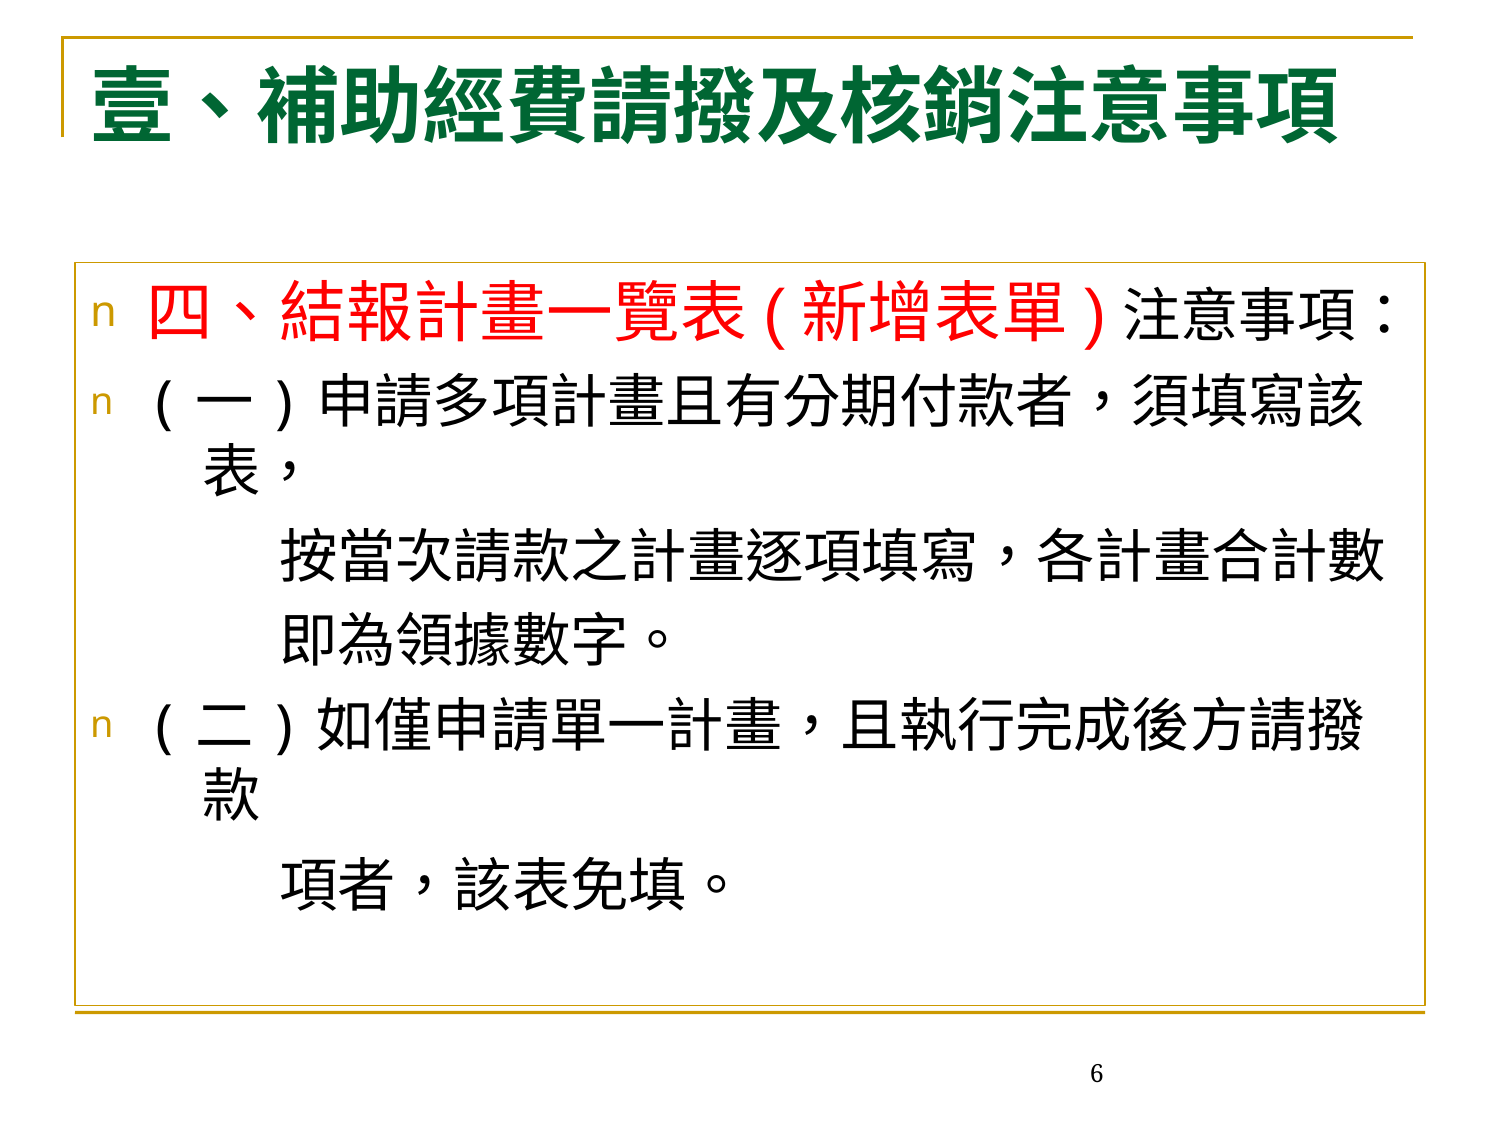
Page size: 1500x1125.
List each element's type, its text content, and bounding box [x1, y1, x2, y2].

list 四、結報計畫一覽表(新增表單)注意事項： (一)申請多項計畫且有分期付款者，須填寫該表， 按當次請款之計畫逐項填寫，各計畫合計數 即為領據數字。 (二)如僅申請單一計畫，且執行完成後方請撥款 項者，該表免填。 [75, 262, 1426, 1006]
title 壹、補助經費請撥及核銷注意事項 [75, 45, 1426, 233]
text_box [1074, 1024, 1426, 1100]
